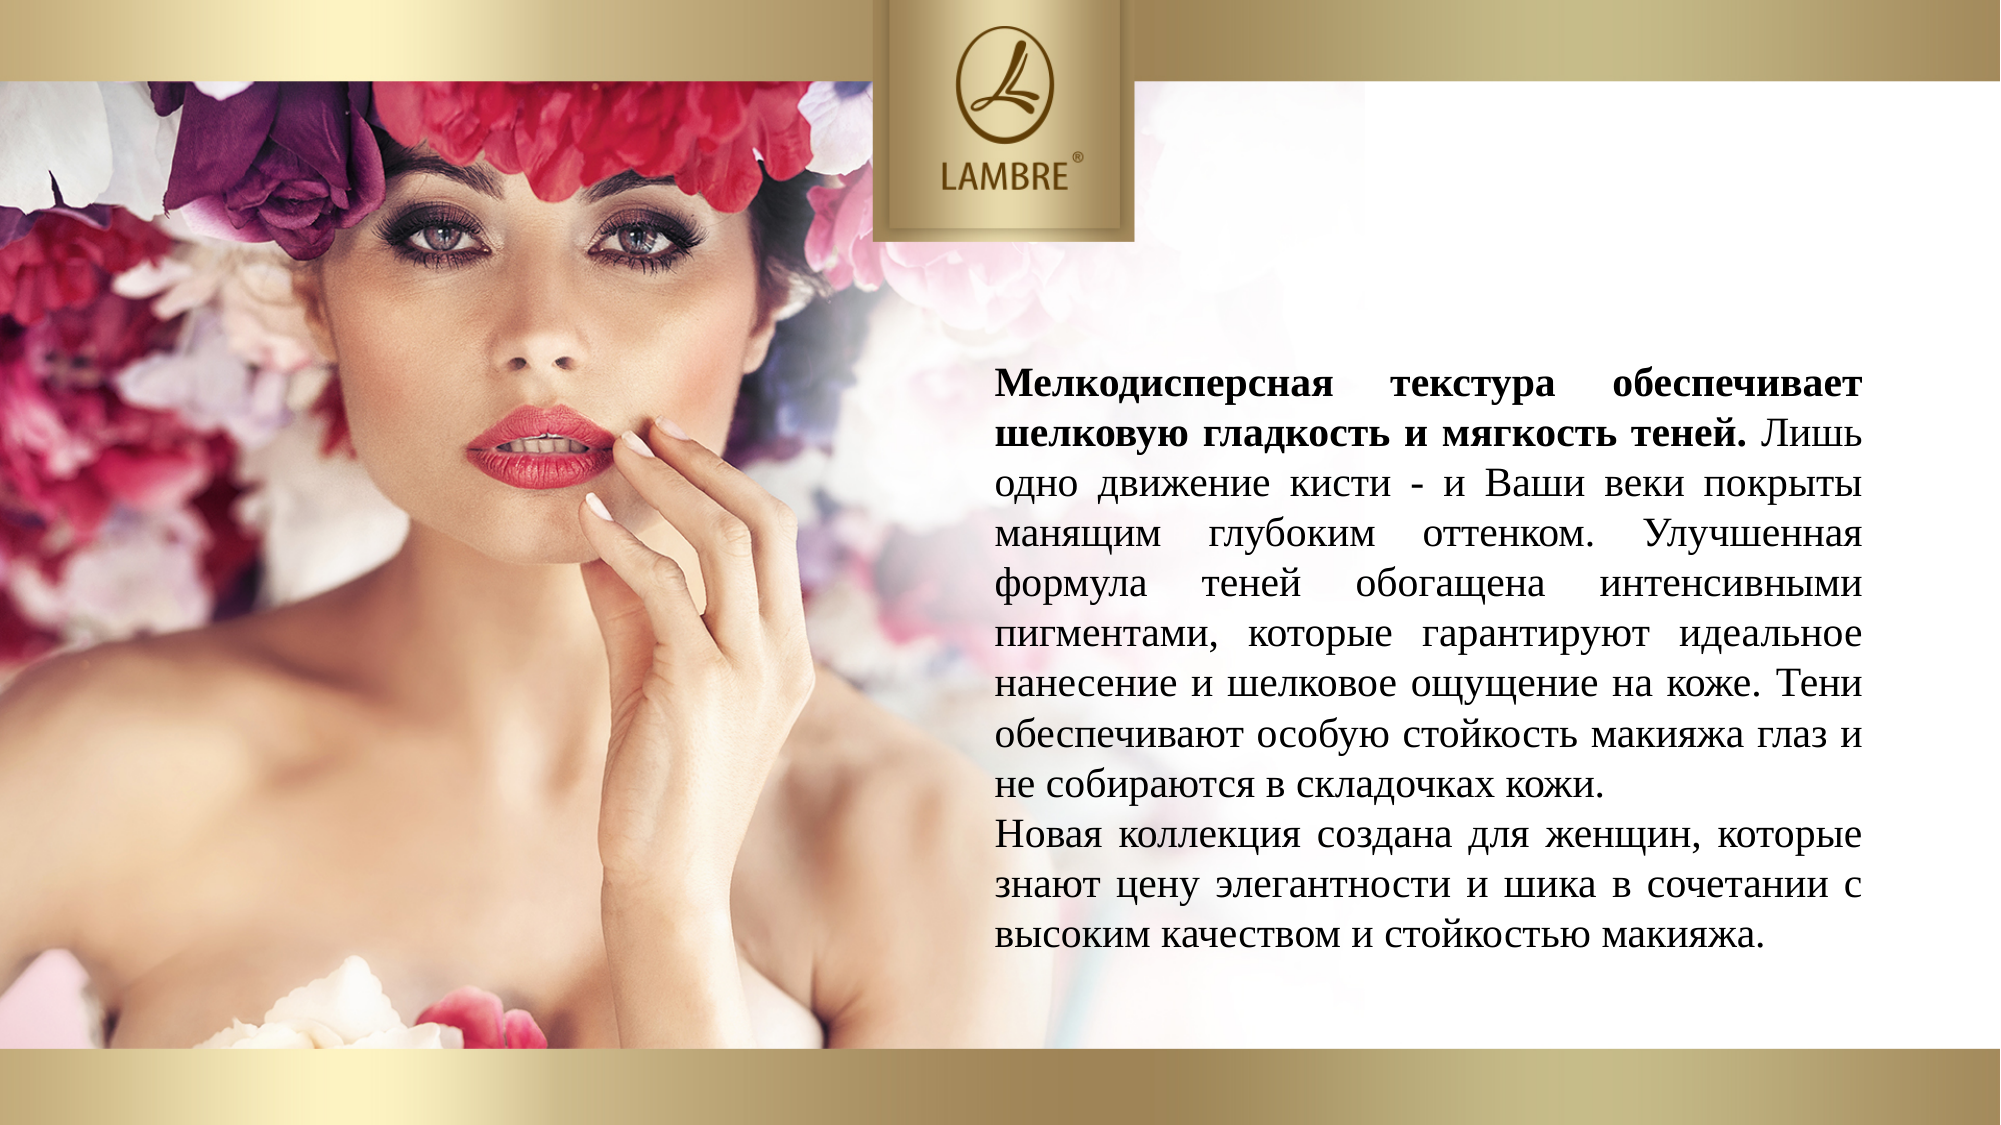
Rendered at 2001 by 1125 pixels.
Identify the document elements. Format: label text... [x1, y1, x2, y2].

text_box Мелкодисперсная текстура обеспечивает шелковую гладкость и мягкость теней. Лишь одно движение кисти - и Ваши веки покрыты манящим глубоким оттенком. Улучшенная формула теней обогащена интенсивными пигментами, которые гарантируют идеальное нанесение и шелковое ощущение на коже. Тени обеспечивают особую стойкость макияжа глаз и не собираются в складочках кожи. Новая коллекция создана для женщин, которые знают цену элегантности и шика в сочетании с высоким качеством и стойкостью макияжа. [979, 347, 1894, 969]
picture [0, 0, 2000, 1125]
